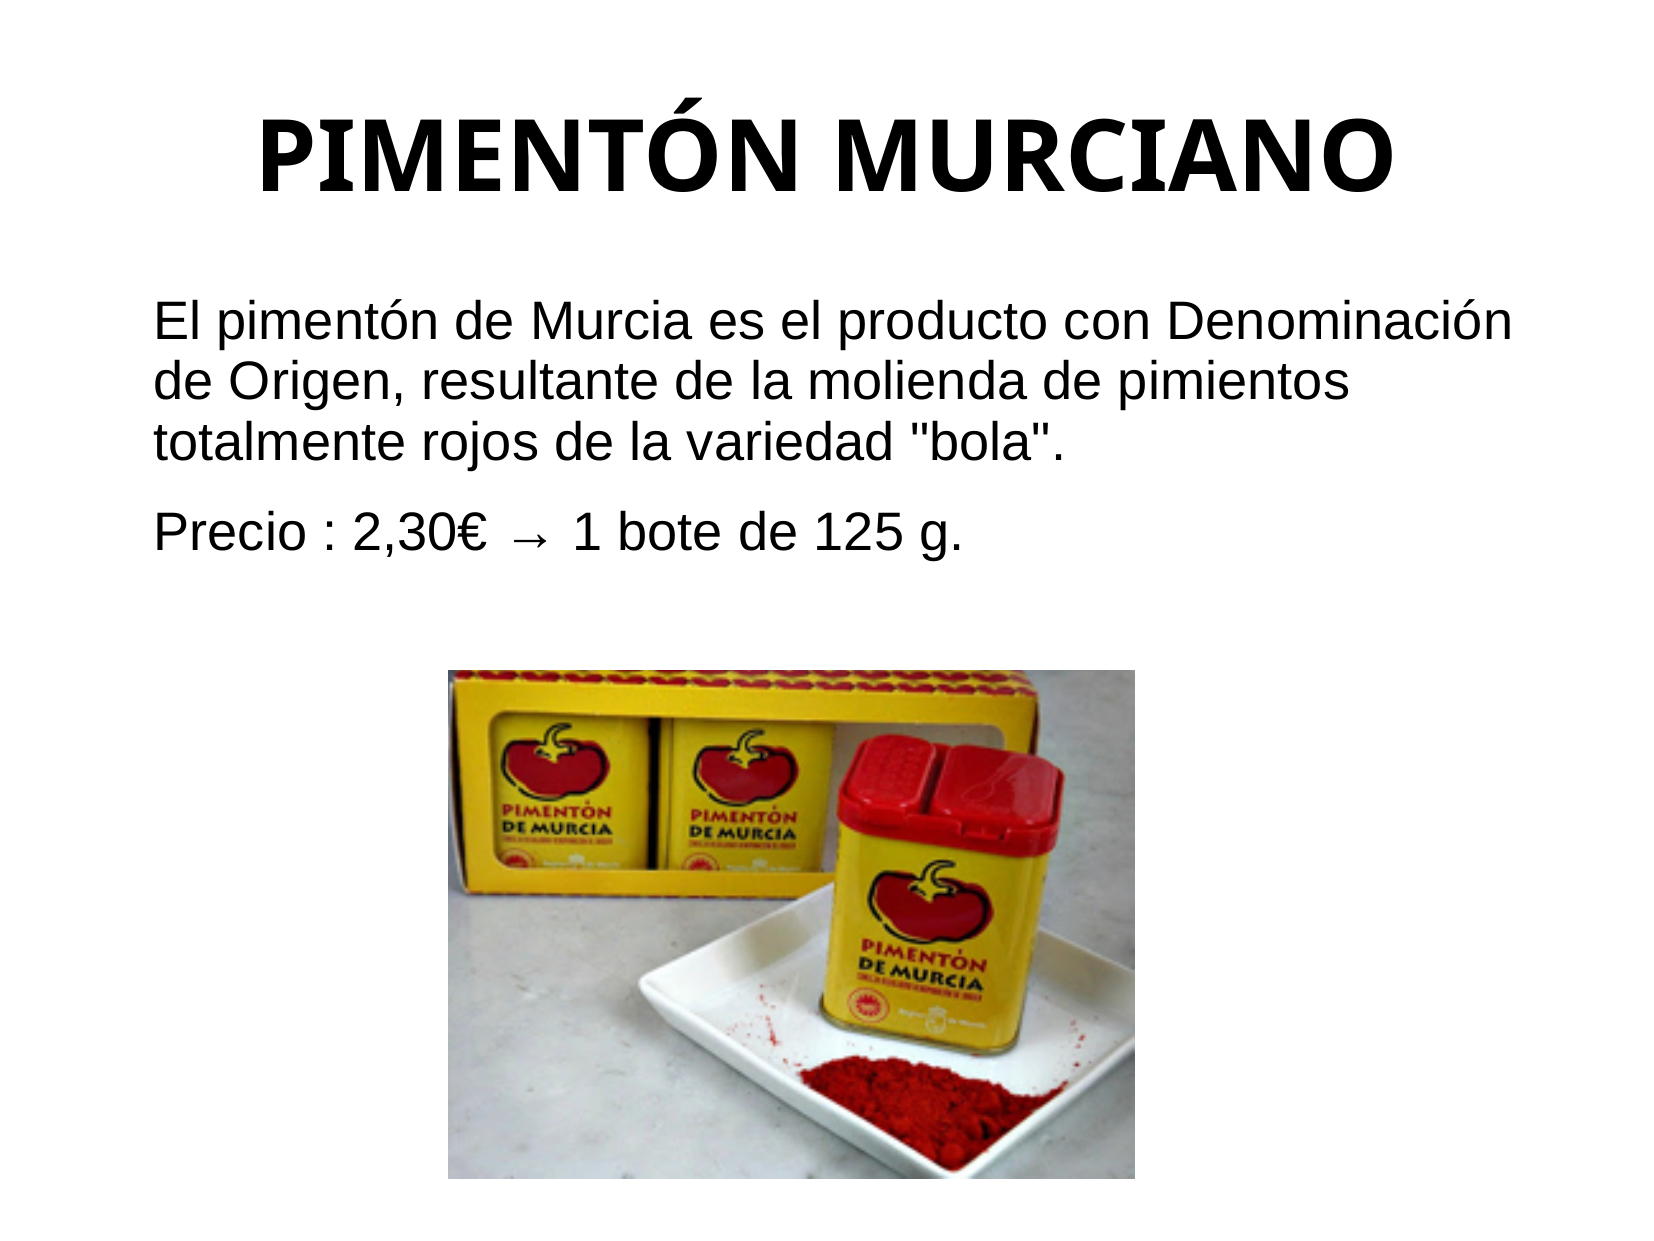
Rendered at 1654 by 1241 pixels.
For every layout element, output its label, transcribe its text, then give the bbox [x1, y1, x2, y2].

picture [448, 670, 1135, 1179]
title PIMENTÓN MURCIANO [82, 49, 1571, 257]
list El pimentón de Murcia es el producto con Denominación de Origen, resultante de la molienda de pimientos totalmente rojos de la variedad "bola". Precio : 2,30€ → 1 bote de 125 g. [82, 290, 1571, 1010]
